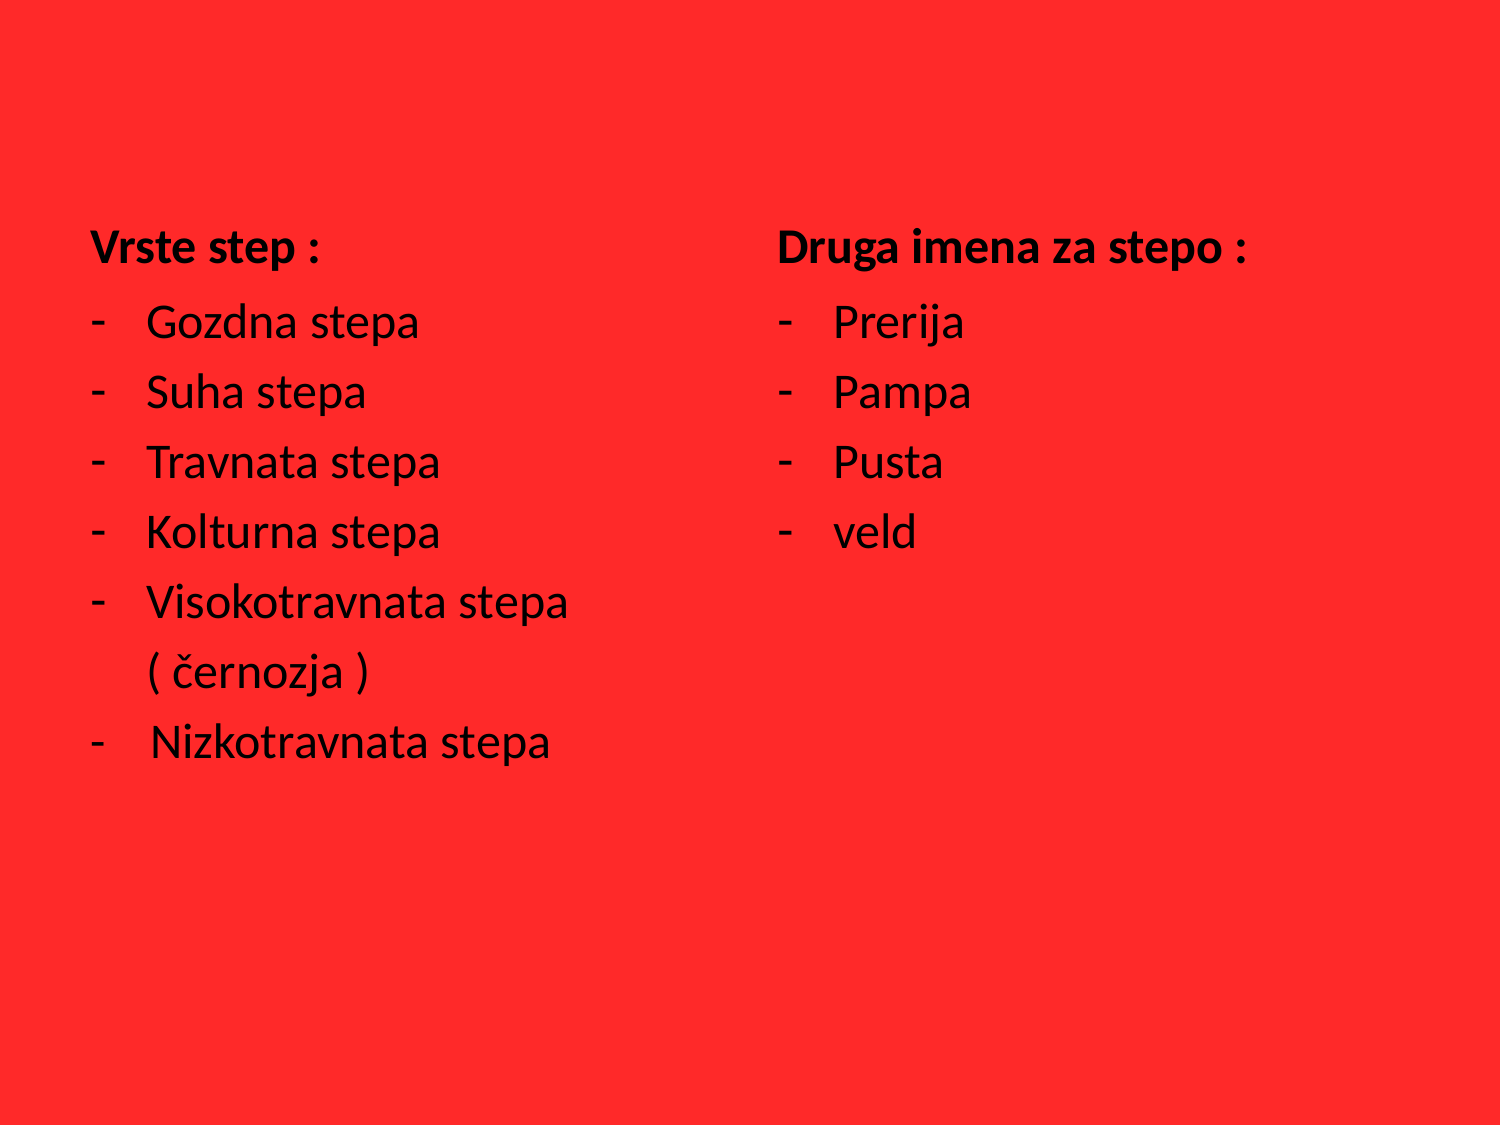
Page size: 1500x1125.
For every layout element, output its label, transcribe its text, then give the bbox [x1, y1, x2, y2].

list Gozdna stepa Suha stepa Travnata stepa Kolturna stepa Visokotravnata stepa ( černozja ) - Nizkotravnata stepa [75, 281, 738, 1005]
list Prerija Pampa Pusta veld [761, 281, 1425, 1005]
list Vrste step : [75, 152, 738, 281]
list Druga imena za stepo : [761, 152, 1425, 281]
